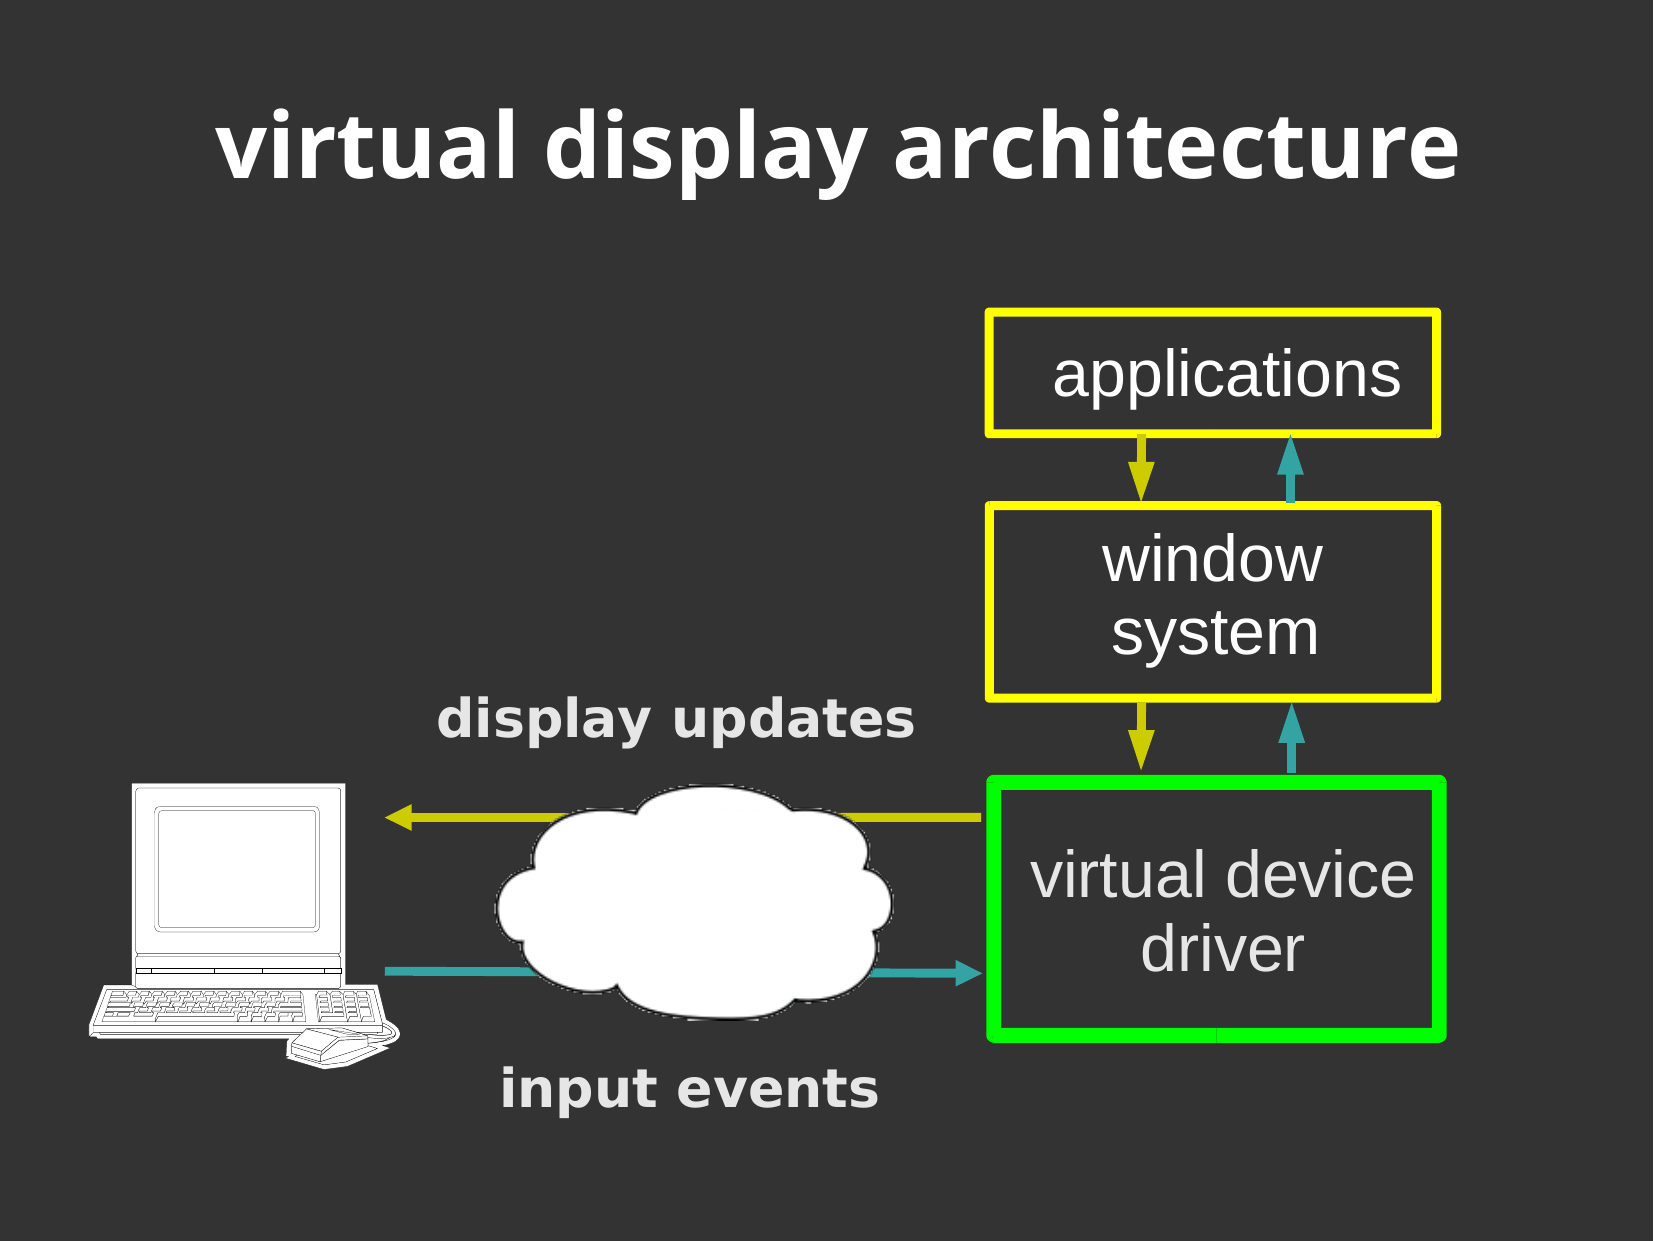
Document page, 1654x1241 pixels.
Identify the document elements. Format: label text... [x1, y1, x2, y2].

title virtual display architecture [121, 31, 1533, 255]
picture [88, 307, 1451, 1122]
